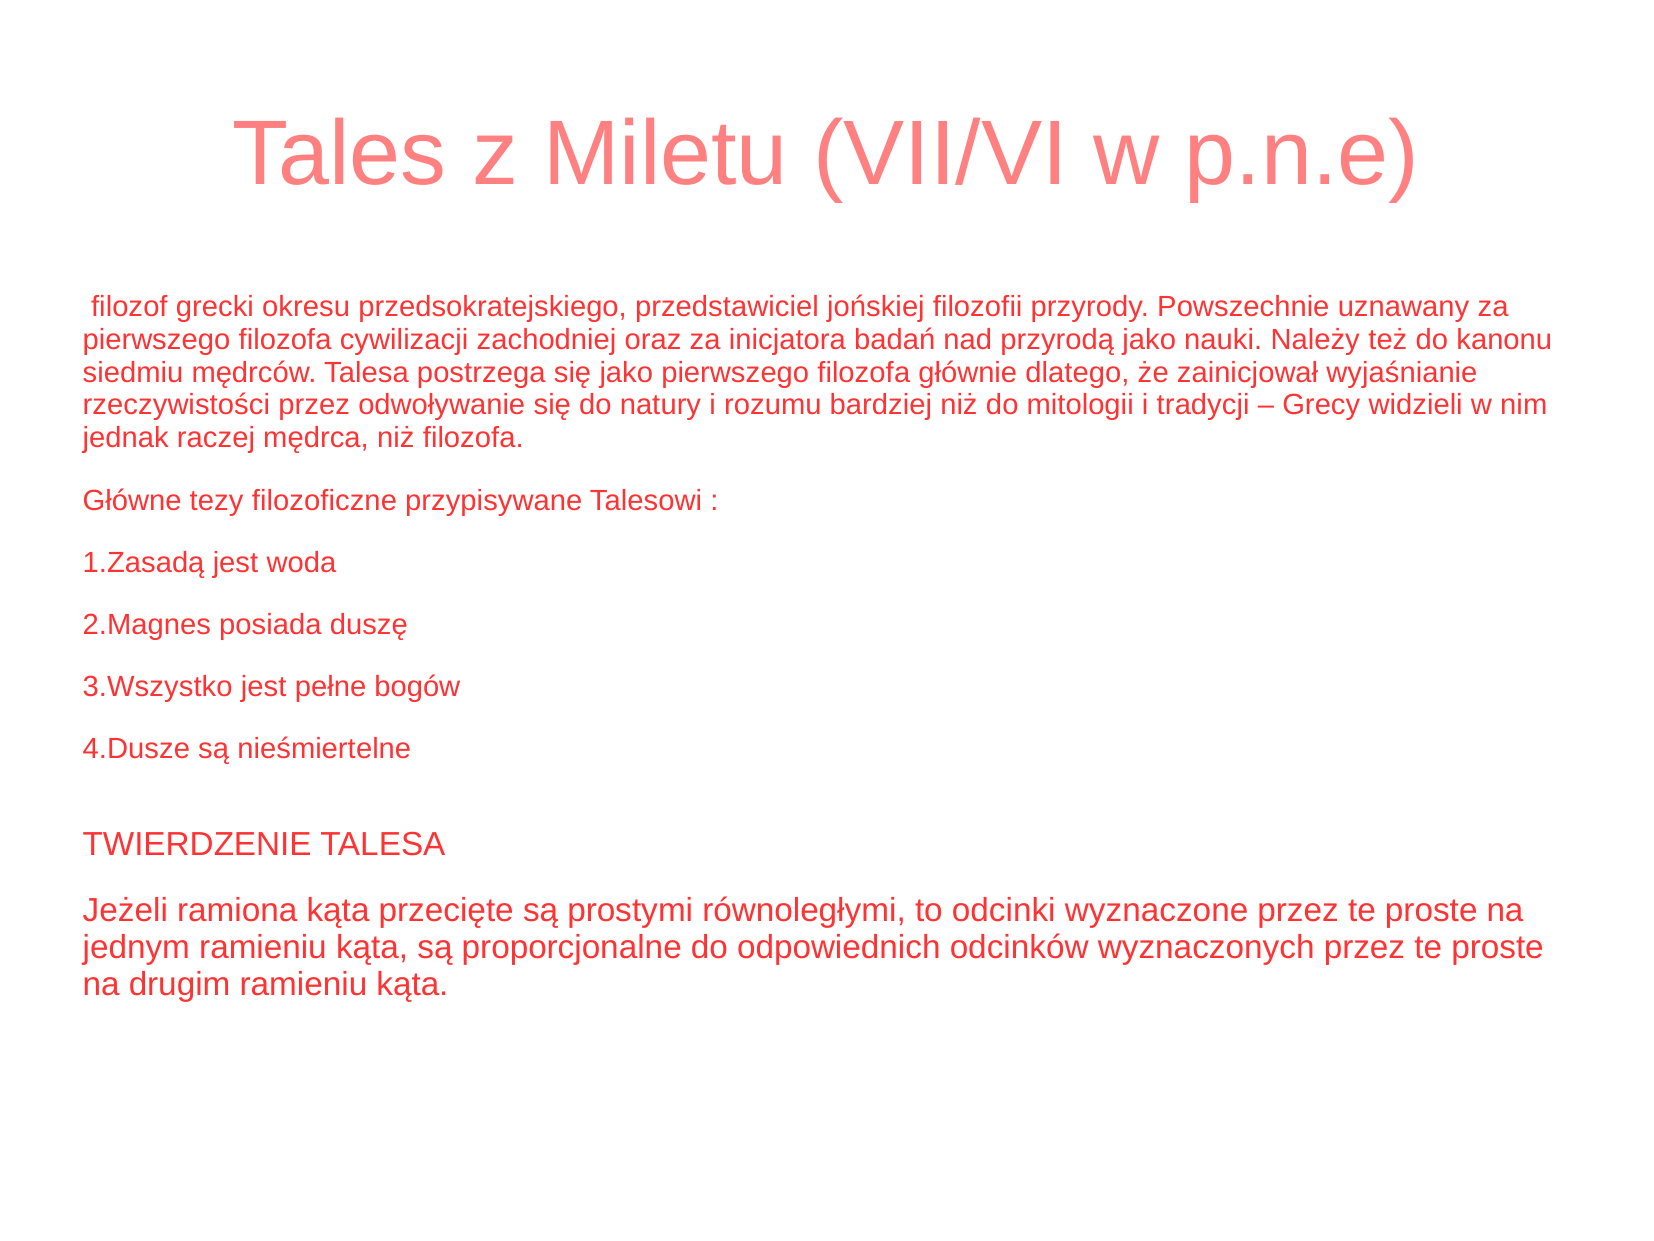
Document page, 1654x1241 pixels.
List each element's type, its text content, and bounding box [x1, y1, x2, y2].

list filozof grecki okresu przedsokratejskiego, przedstawiciel jońskiej filozofii przyrody. Powszechnie uznawany za pierwszego filozofa cywilizacji zachodniej oraz za inicjatora badań nad przyrodą jako nauki. Należy też do kanonu siedmiu mędrców. Talesa postrzega się jako pierwszego filozofa głównie dlatego, że zainicjował wyjaśnianie rzeczywistości przez odwoływanie się do natury i rozumu bardziej niż do mitologii i tradycji – Grecy widzieli w nim jednak raczej mędrca, niż filozofa. Główne tezy filozoficzne przypisywane Talesowi : 1.Zasadą jest woda 2.Magnes posiada duszę 3.Wszystko jest pełne bogów 4.Dusze są nieśmiertelne TWIERDZENIE TALESA Jeżeli ramiona kąta przecięte są prostymi równoległymi, to odcinki wyznaczone przez te proste na jednym ramieniu kąta, są proporcjonalne do odpowiednich odcinków wyznaczonych przez te proste na drugim ramieniu kąta. [82, 290, 1571, 1109]
title Tales z Miletu (VII/VI w p.n.e) [82, 49, 1571, 257]
